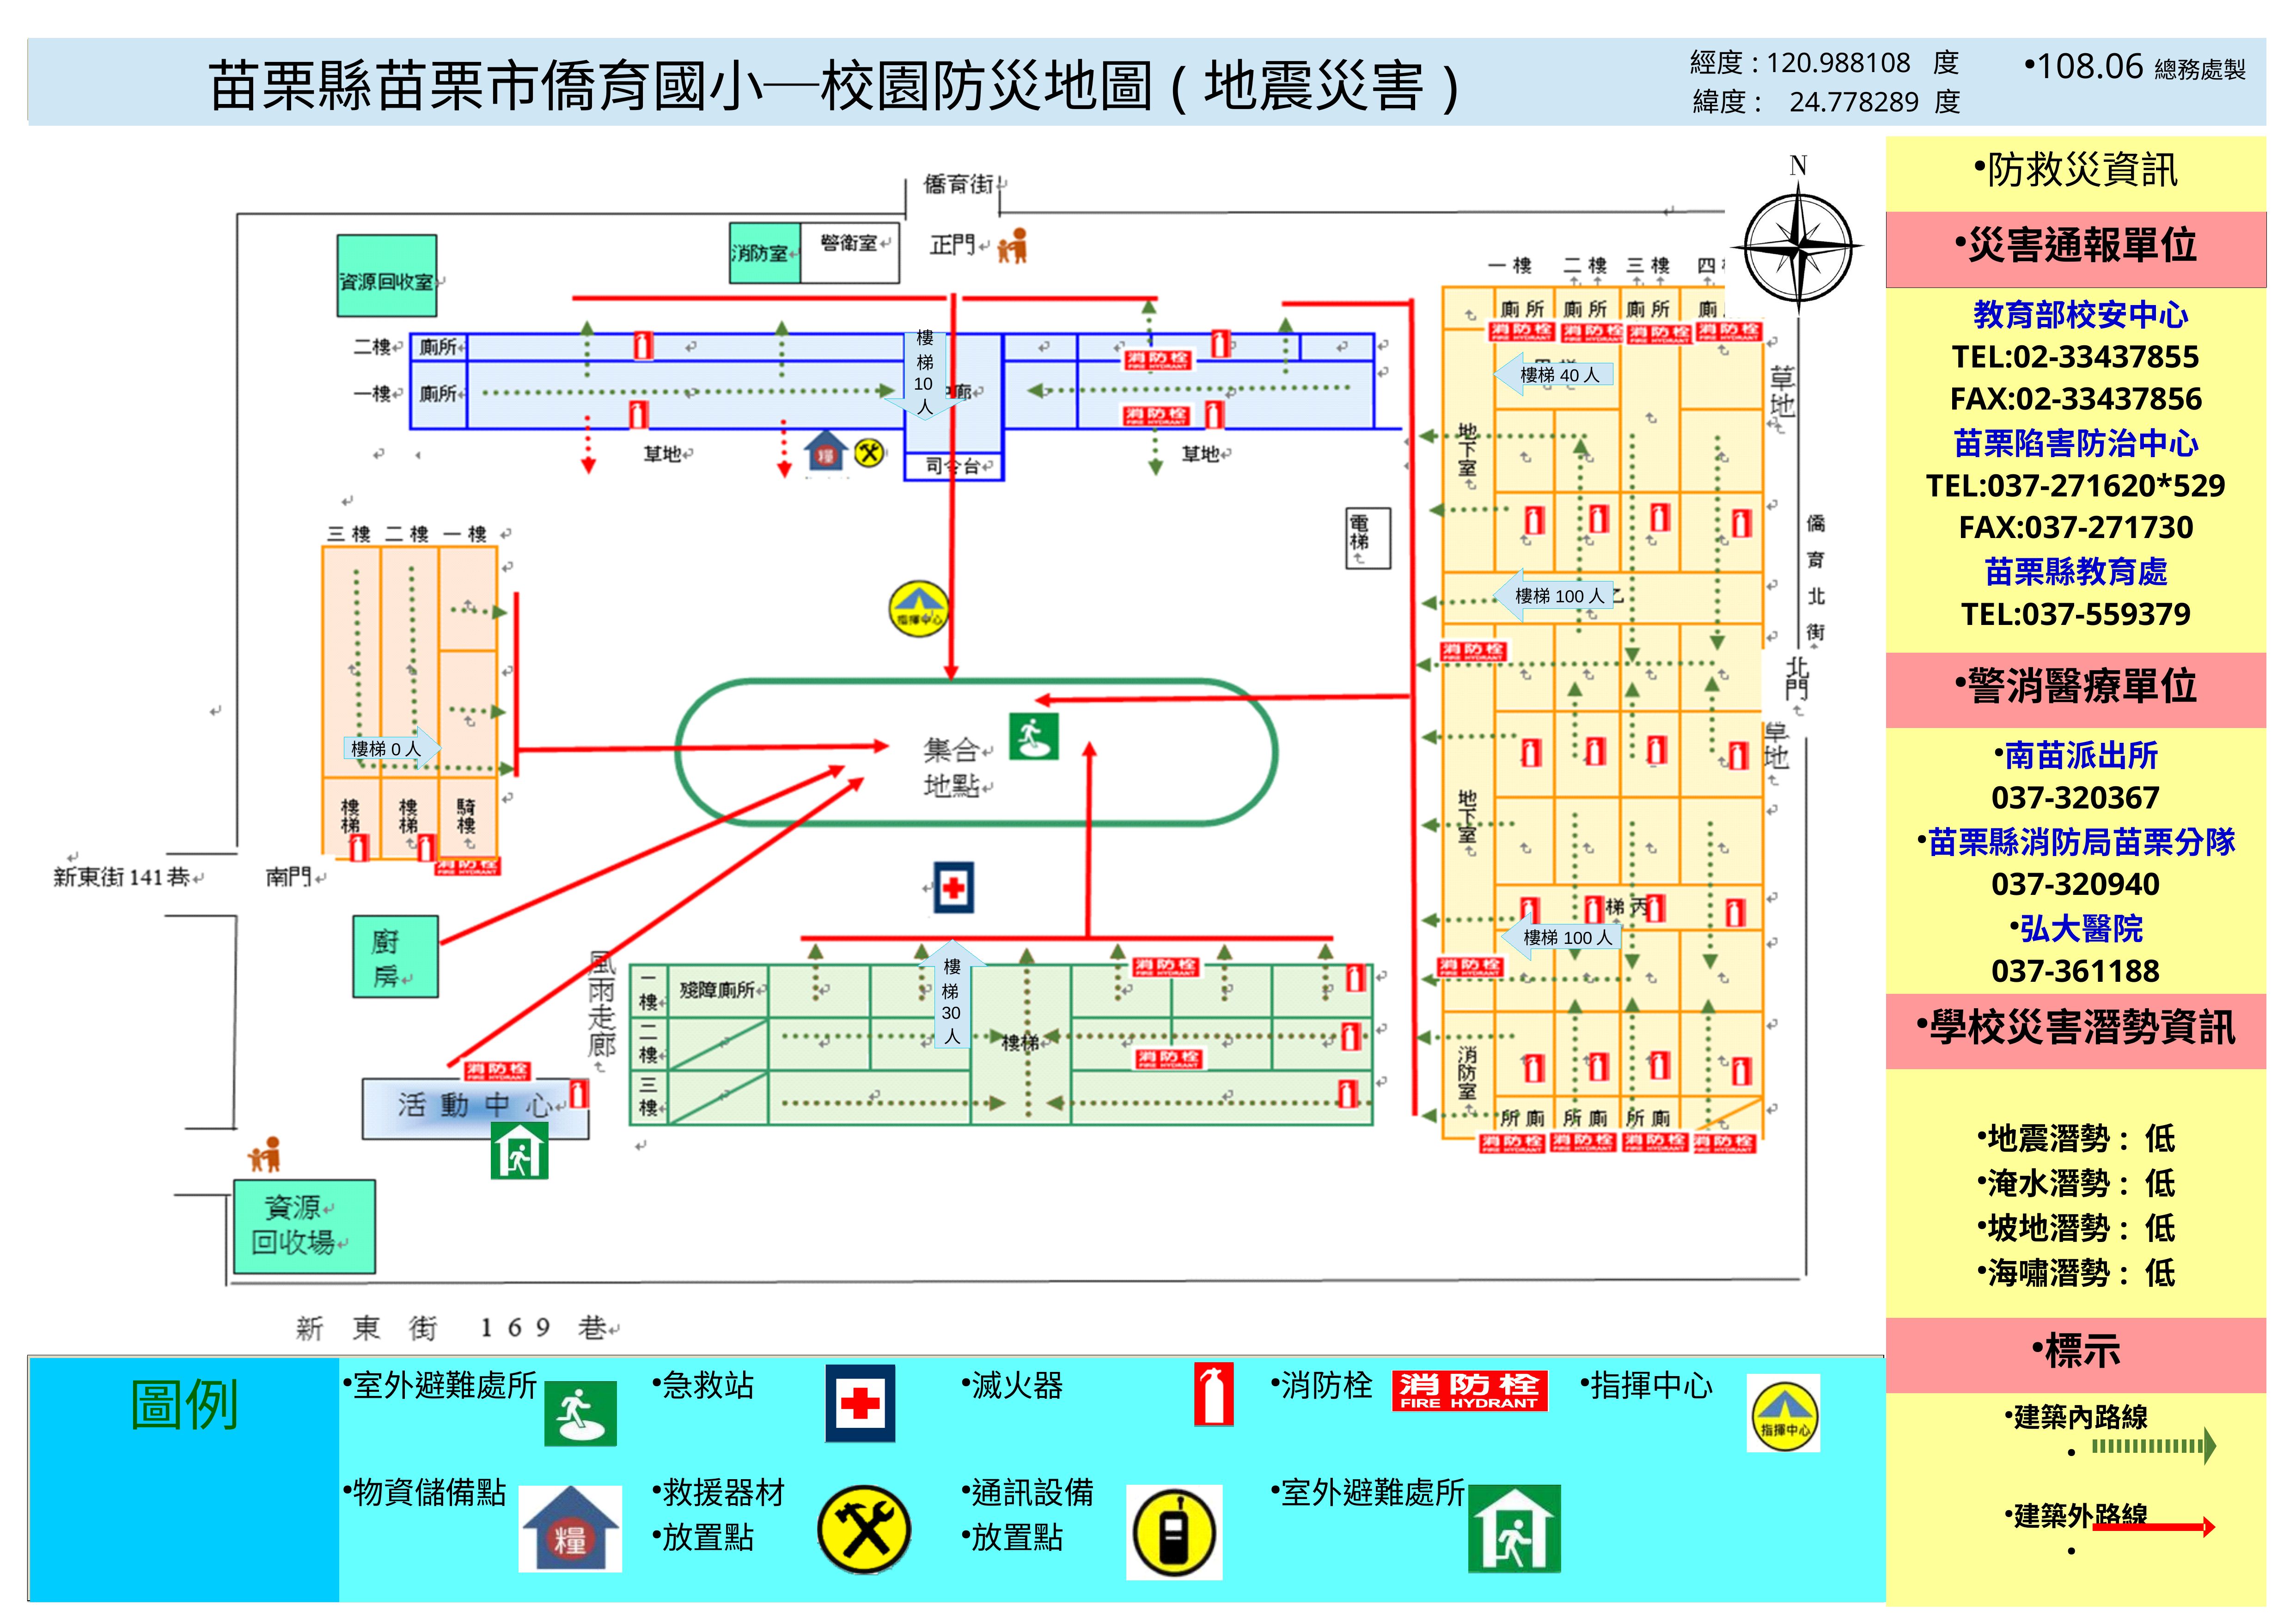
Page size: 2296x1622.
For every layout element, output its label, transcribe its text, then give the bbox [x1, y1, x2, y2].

text_box 樓梯30人 [917, 939, 988, 1048]
table_cell 建築內路線 建築外路線 [1886, 1393, 2266, 1607]
table_cell 南苗派出所 037-320367 苗栗縣消防局苗栗分隊 037-320940 弘大醫院 037-361188 [1886, 728, 2266, 994]
text_box 樓梯100人 [1493, 568, 1613, 623]
picture [2090, 1512, 2221, 1549]
table_header 指揮中心 [1577, 1358, 1886, 1465]
table_cell 標示 [1886, 1318, 2266, 1393]
text_box [28, 1355, 1884, 1601]
table_cell 室外避難處所 [1267, 1465, 1577, 1602]
table_cell 物資儲備點 [339, 1465, 648, 1602]
picture [544, 1381, 617, 1446]
picture [817, 1485, 912, 1574]
picture [1468, 1485, 1561, 1573]
table_header 防救災資訊 [1886, 136, 2266, 212]
picture [1392, 1370, 1549, 1412]
table_cell 災害通報單位 [1887, 212, 2266, 288]
table_header 苗栗縣苗栗市僑育國小─校園防災地圖(地震災害) [29, 38, 1636, 126]
table_header 室外避難處所 [339, 1358, 648, 1465]
table_header 滅火器 [958, 1358, 1267, 1465]
table_cell 地震潛勢: 低 淹水潛勢: 低 坡地潛勢: 低 海嘯潛勢: 低 [1886, 1069, 2266, 1318]
text_box 樓梯0人 [344, 726, 442, 770]
picture [1194, 1362, 1234, 1425]
table_cell 通訊設備 放置點 [958, 1465, 1267, 1602]
table_header 經度: 120.988108 度 緯度: 24.778289 度 [1636, 38, 2004, 126]
text_box 樓梯40人 [1493, 352, 1613, 396]
table_header 圖例 [30, 1358, 339, 1602]
table_cell [1577, 1465, 1886, 1602]
table_header 急救站 [648, 1358, 958, 1465]
picture [2090, 1419, 2221, 1485]
table_header 108.06總務處製 [2004, 38, 2266, 126]
table_cell 救援器材 放置點 [648, 1465, 958, 1602]
picture [1746, 1374, 1820, 1452]
table_cell 學校災害潛勢資訊 [1886, 994, 2266, 1069]
table_header 消防栓 [1267, 1358, 1577, 1465]
table_cell 教育部校安中心 TEL:02-33437855 FAX:02-33437856 苗栗陷害防治中心 TEL:037-271620*529 FAX:037-271730 苗栗縣教育處 TEL:037-559379 [1886, 288, 2266, 653]
text_box 樓梯100人 [1501, 912, 1621, 961]
text_box 樓梯 10人 [884, 333, 966, 421]
picture [1126, 1485, 1223, 1580]
picture [49, 147, 1867, 1355]
table_cell 警消醫療單位 [1886, 653, 2266, 728]
picture [824, 1365, 896, 1442]
picture [519, 1486, 623, 1573]
